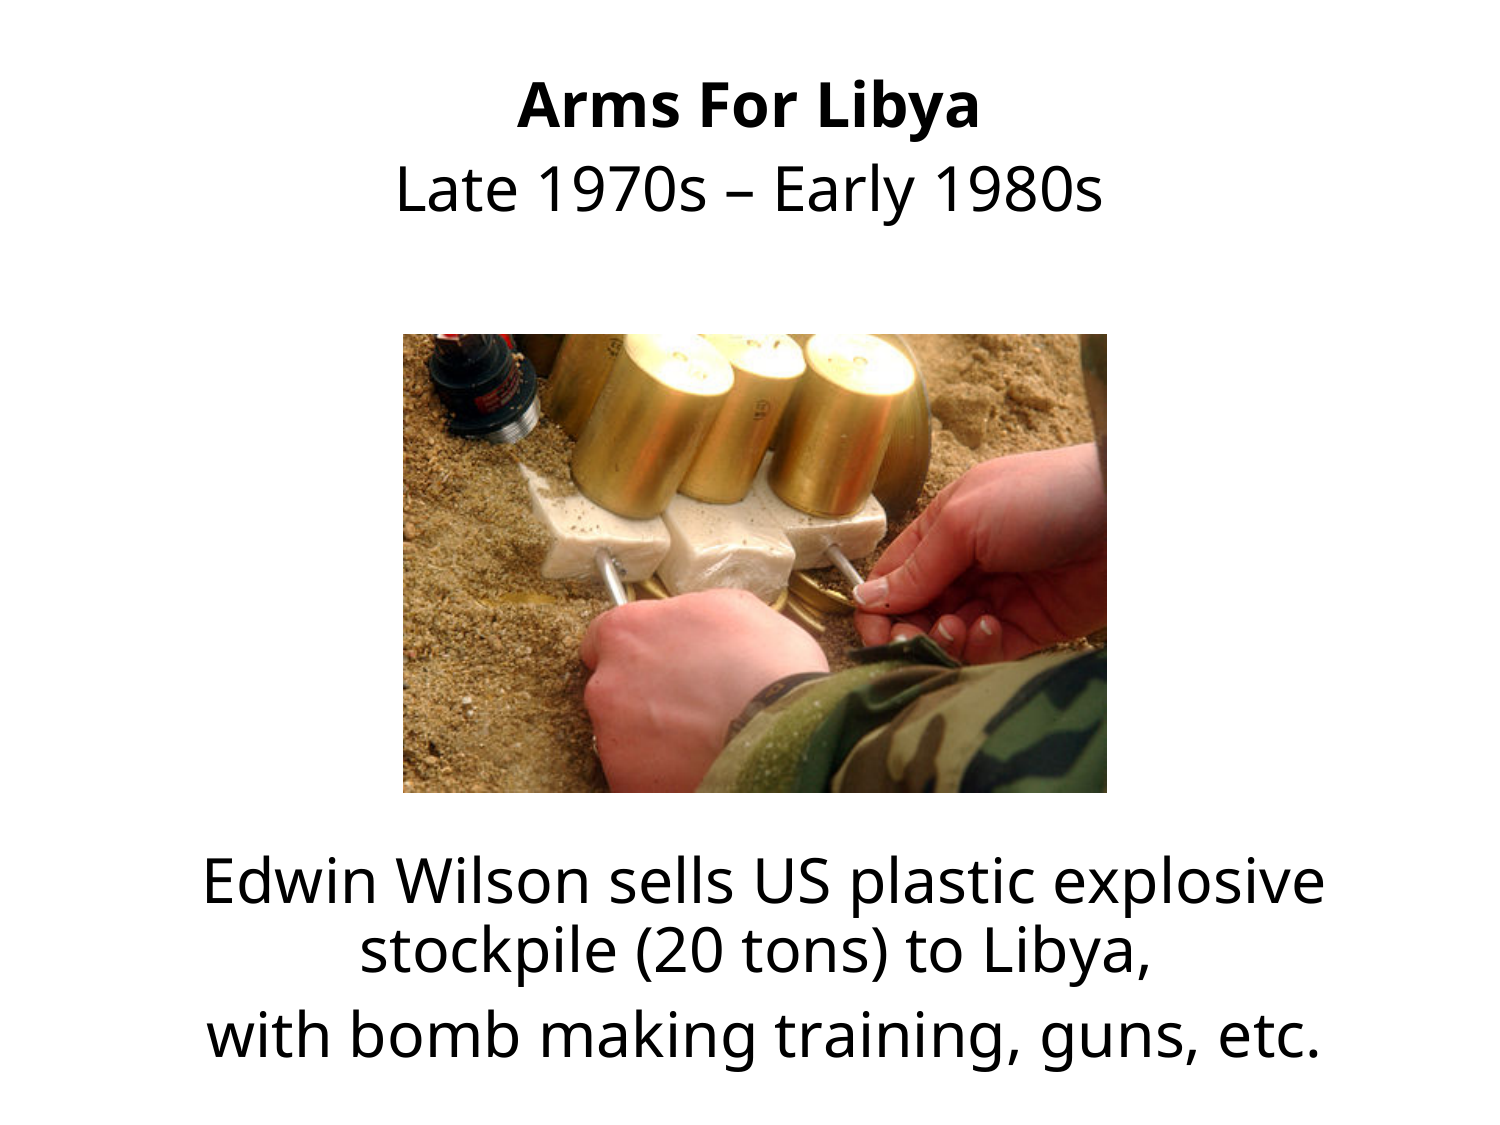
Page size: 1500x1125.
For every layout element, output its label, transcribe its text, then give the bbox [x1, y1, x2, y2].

picture [403, 334, 1107, 793]
text_box Arms For Libya Late 1970s – Early 1980s [270, 64, 1231, 239]
text_box Edwin Wilson sells US plastic explosive stockpile (20 tons) to Libya, with bomb making training, guns, etc. [105, 840, 1426, 1084]
